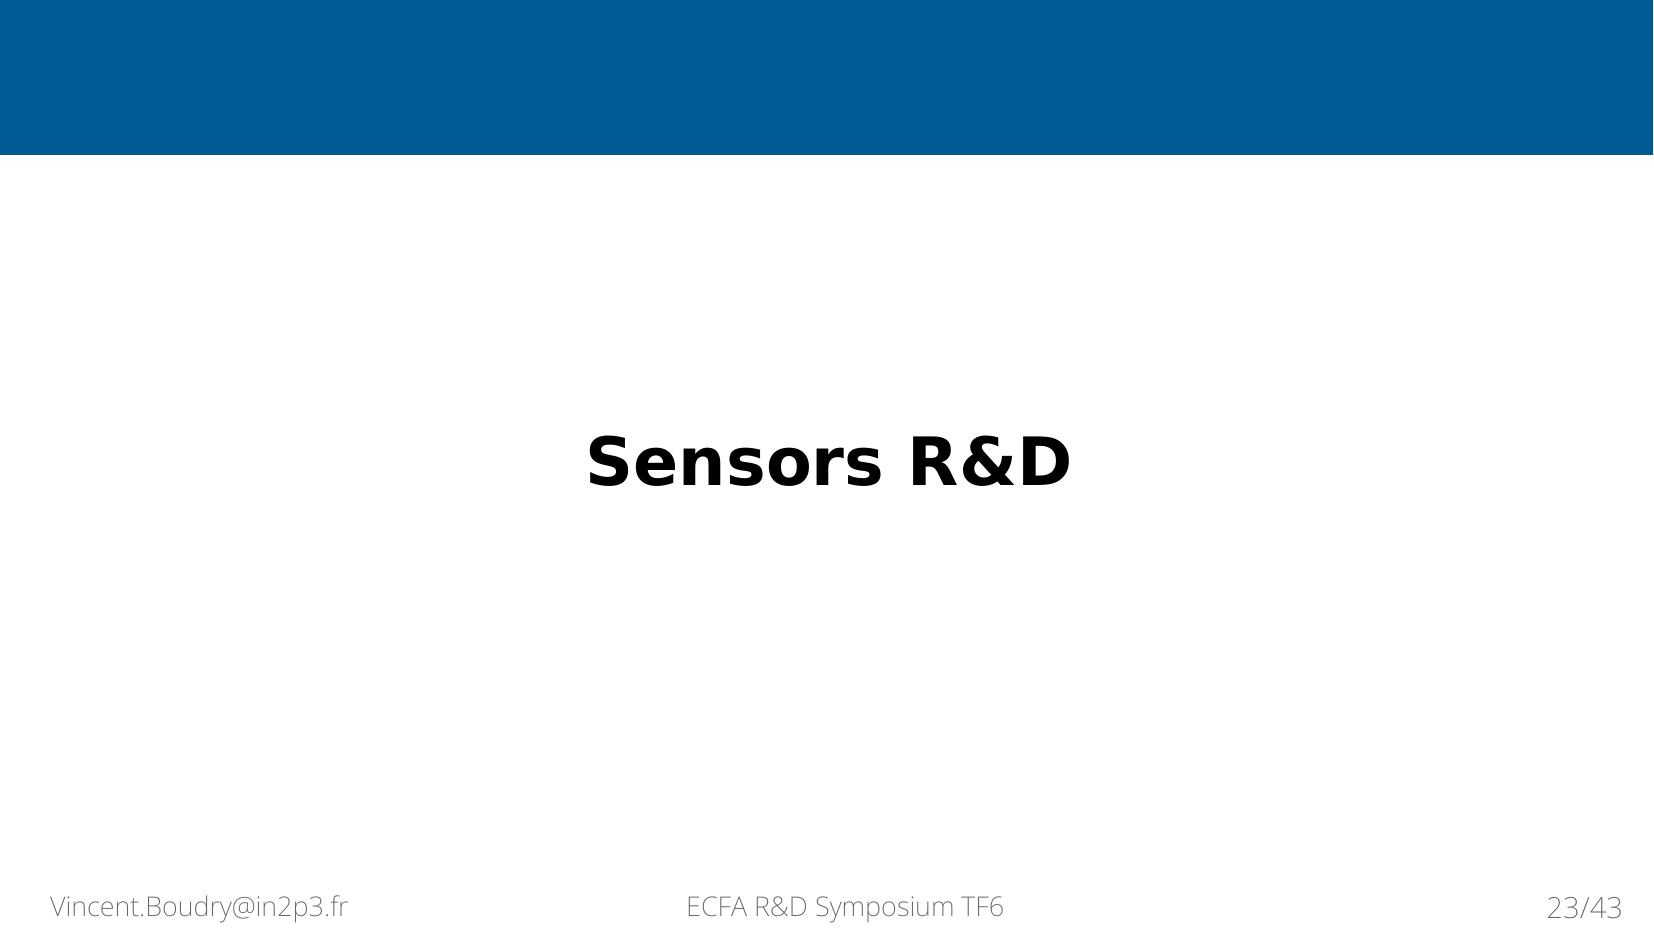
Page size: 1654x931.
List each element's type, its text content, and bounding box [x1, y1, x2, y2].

subtitle Sensors R&D [24, 160, 1635, 765]
